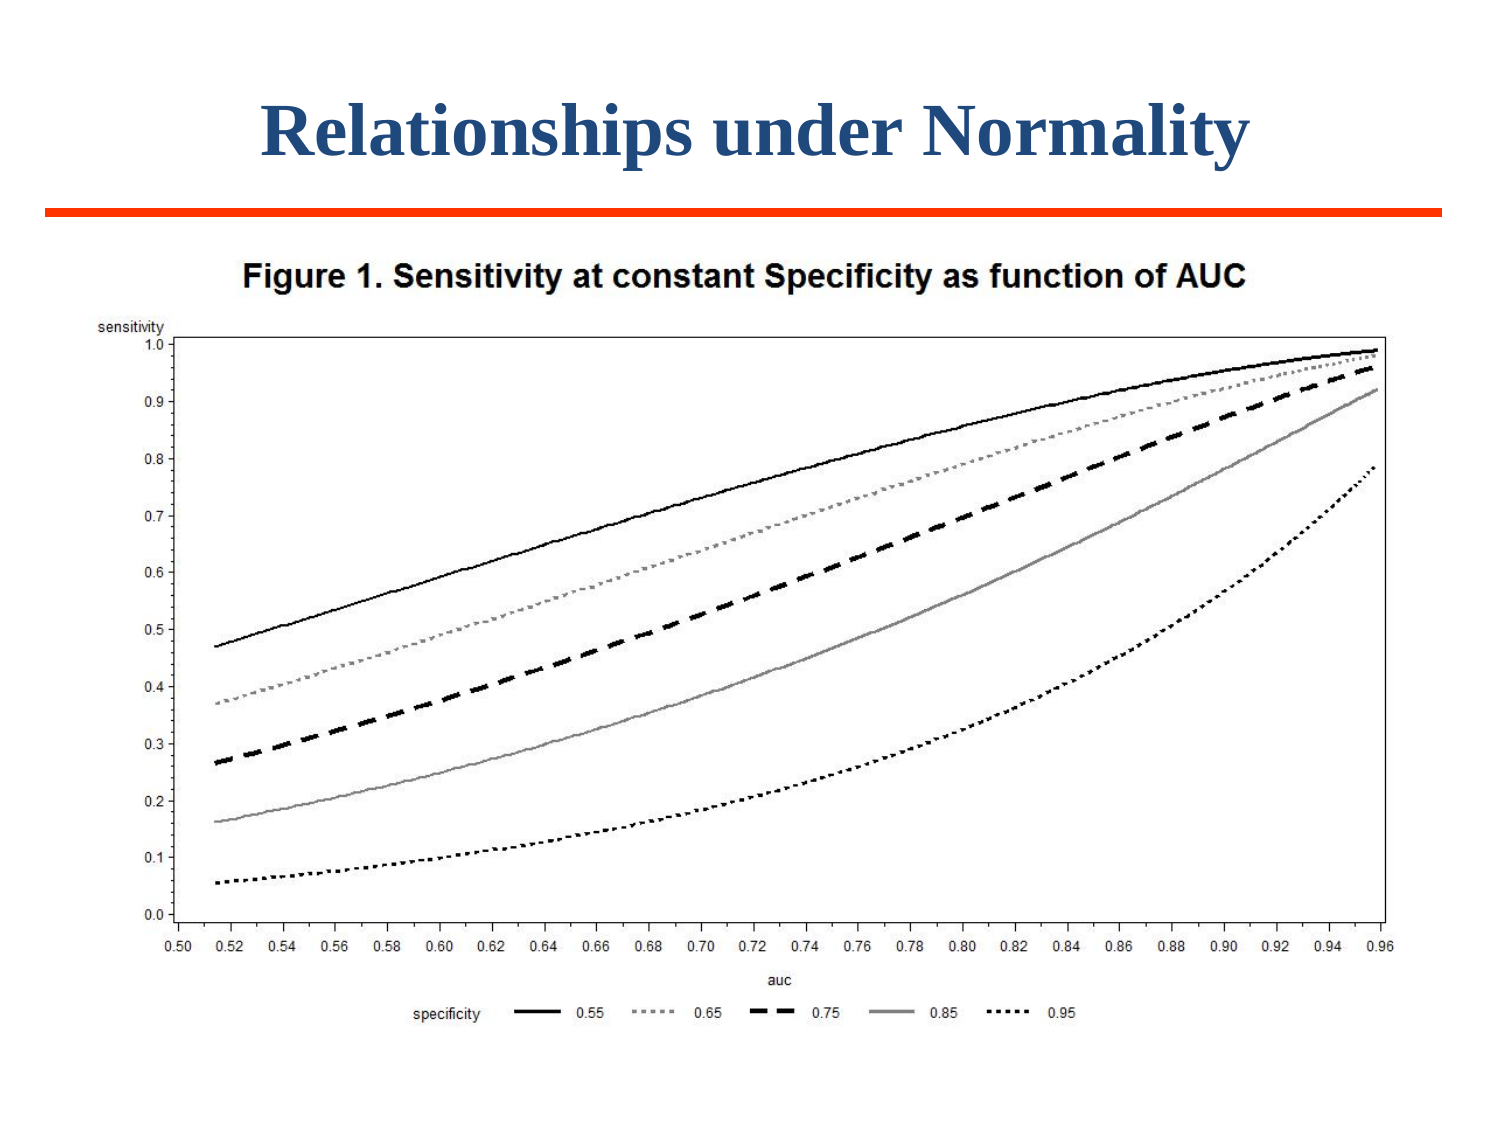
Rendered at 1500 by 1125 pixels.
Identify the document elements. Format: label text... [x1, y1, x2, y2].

picture [87, 241, 1413, 1046]
text_box Relationships under Normality [99, 37, 1413, 208]
